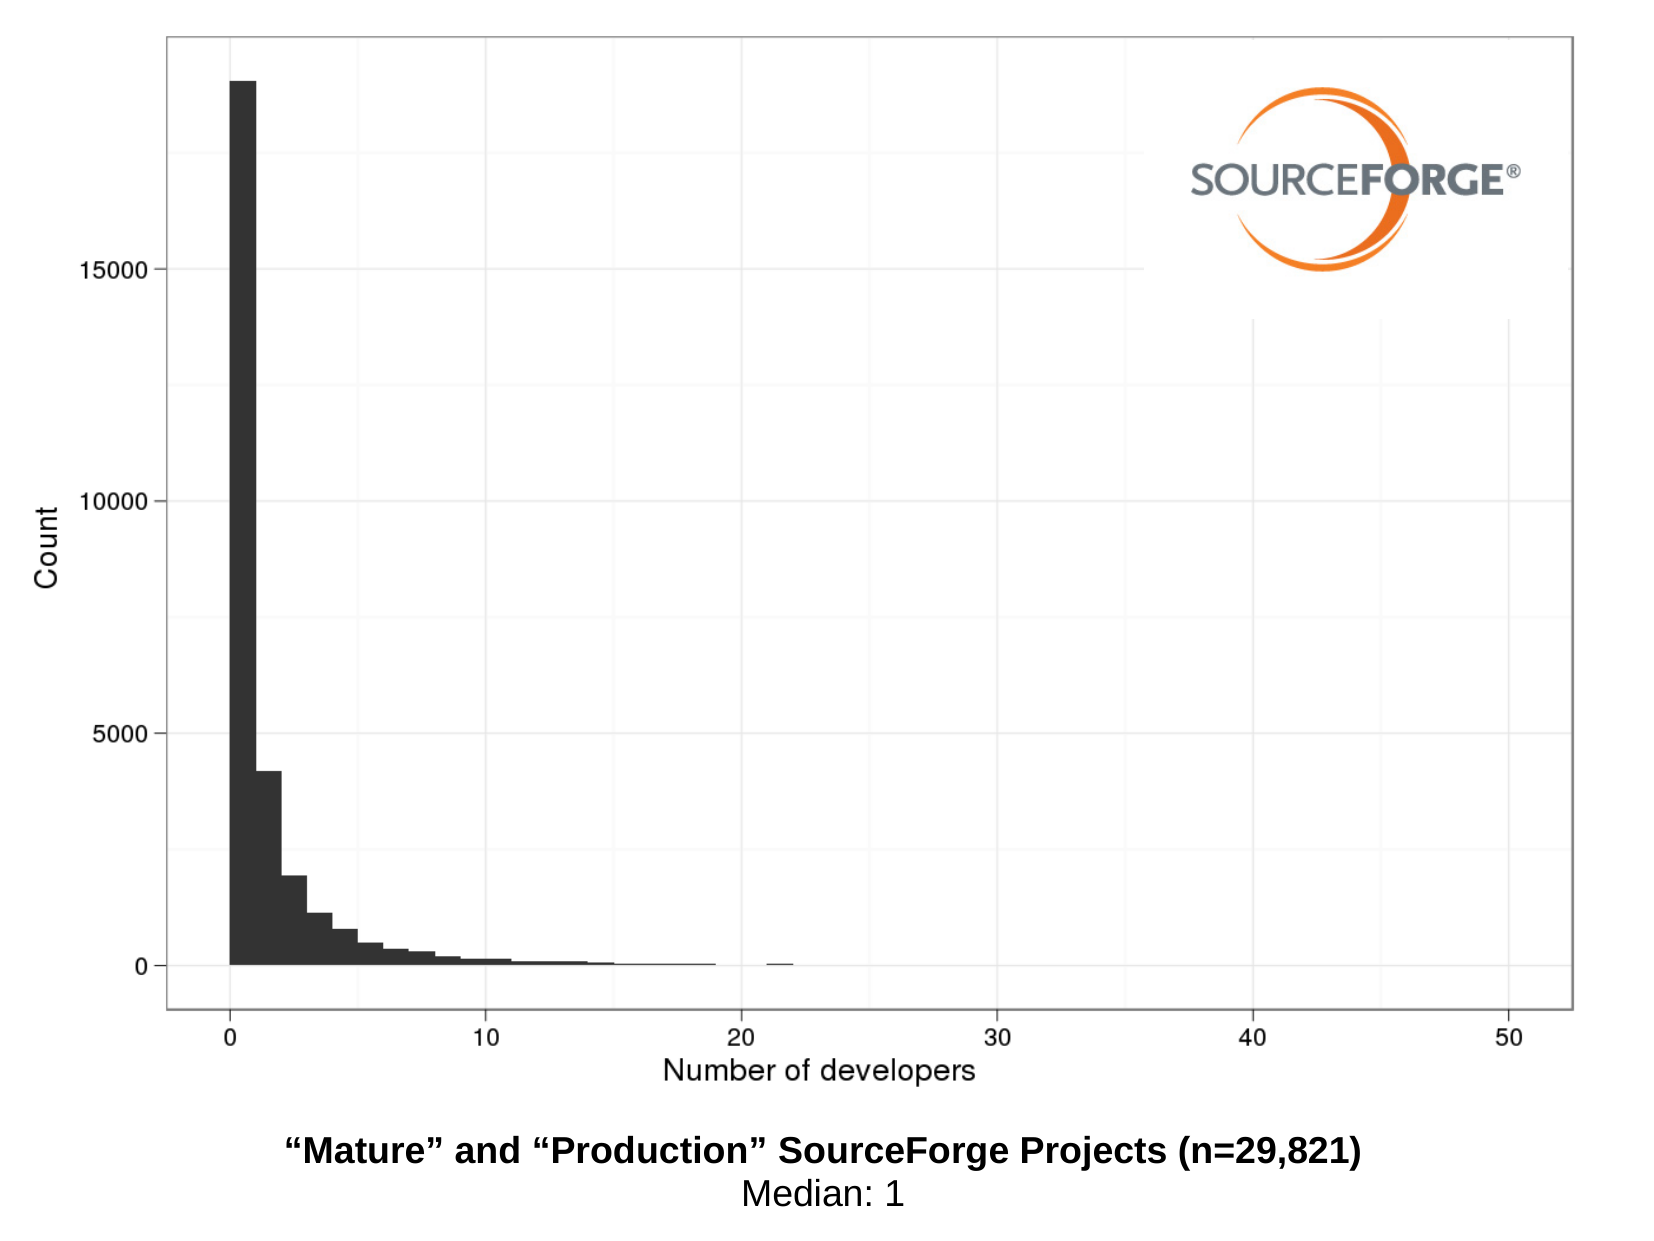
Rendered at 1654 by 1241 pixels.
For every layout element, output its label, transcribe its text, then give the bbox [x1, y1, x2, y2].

text_box “Mature” and “Production” SourceForge Projects (n=29,821) Median: 1 [269, 1122, 1378, 1222]
picture [5, 0, 1630, 1118]
